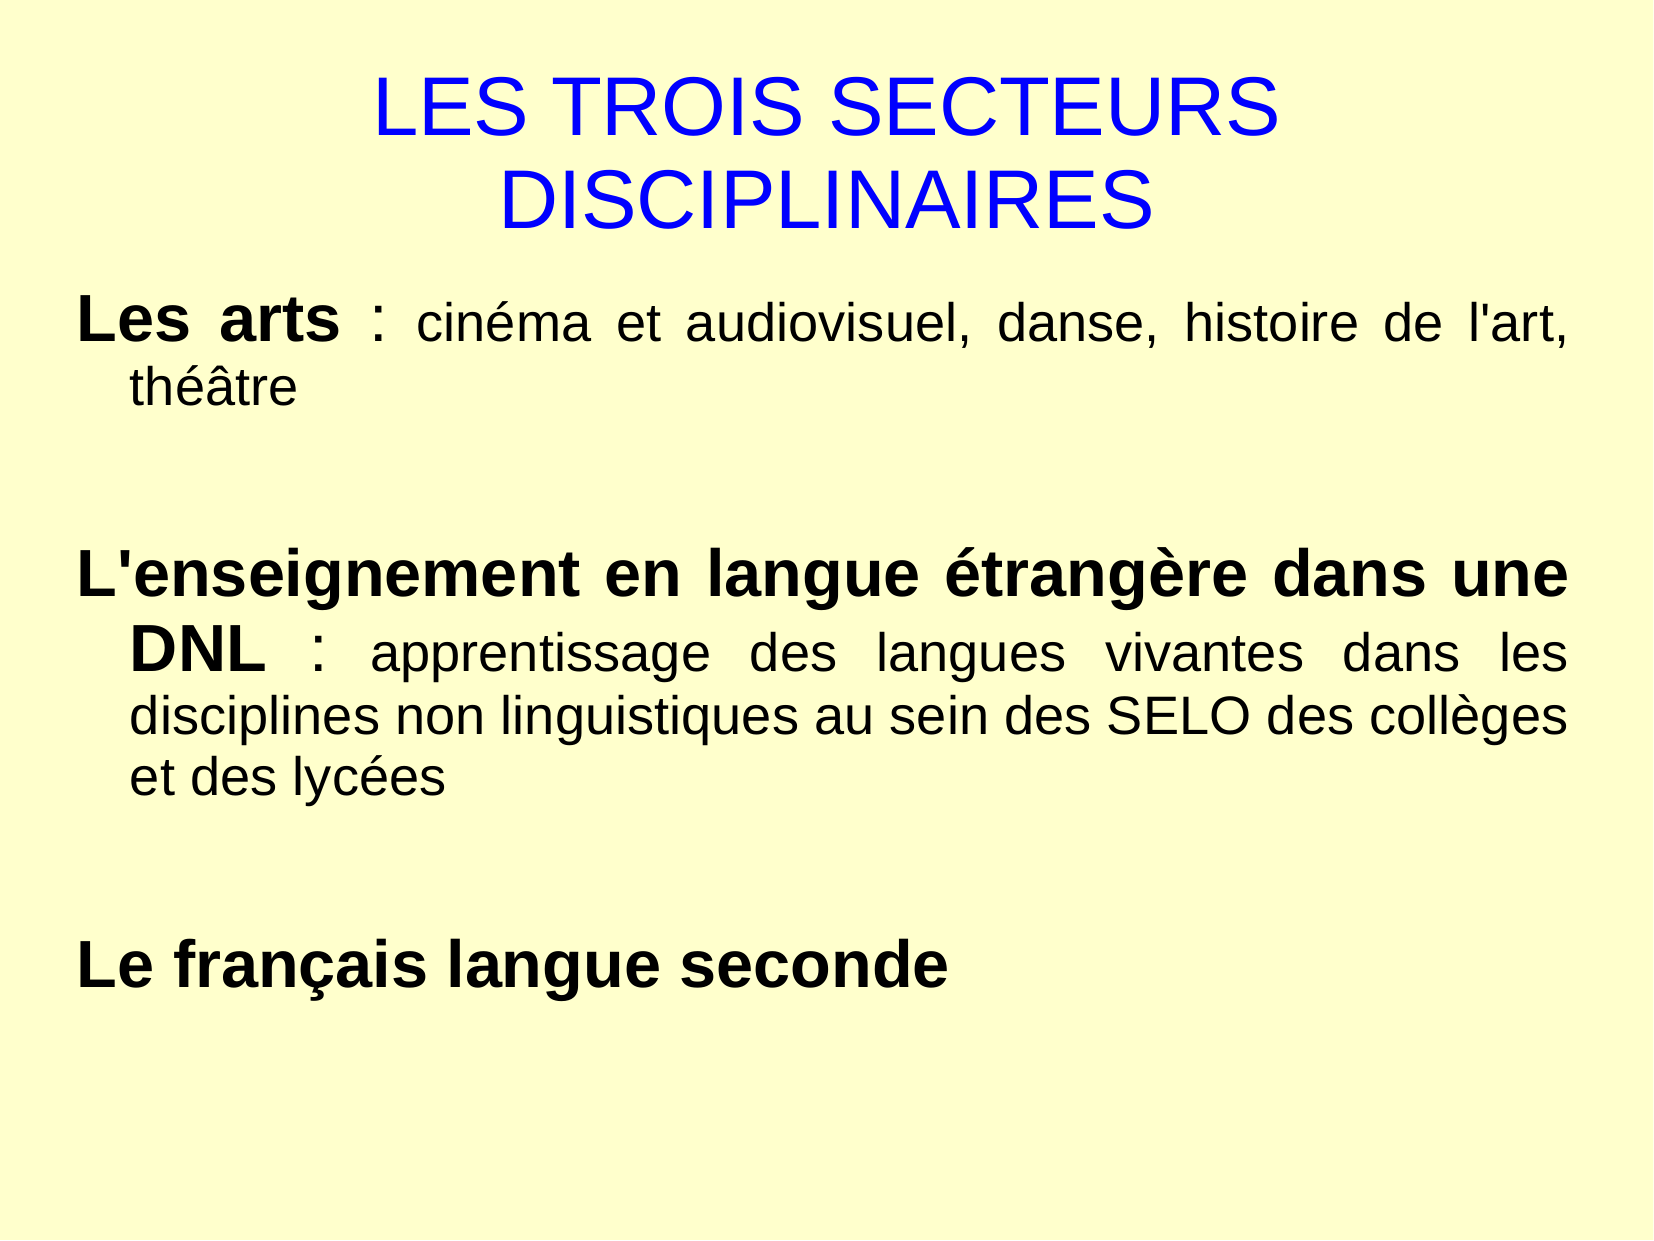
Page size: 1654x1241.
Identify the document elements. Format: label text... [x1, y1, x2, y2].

title LES TROIS SECTEURS DISCIPLINAIRES [82, 56, 1571, 177]
list Les arts : cinéma et audiovisuel, danse, histoire de l'art, théâtre L'enseignement en langue étrangère dans une DNL : apprentissage des langues vivantes dans les disciplines non linguistiques au sein des SELO des collèges et des lycées Le français langue seconde [59, 177, 1571, 1241]
